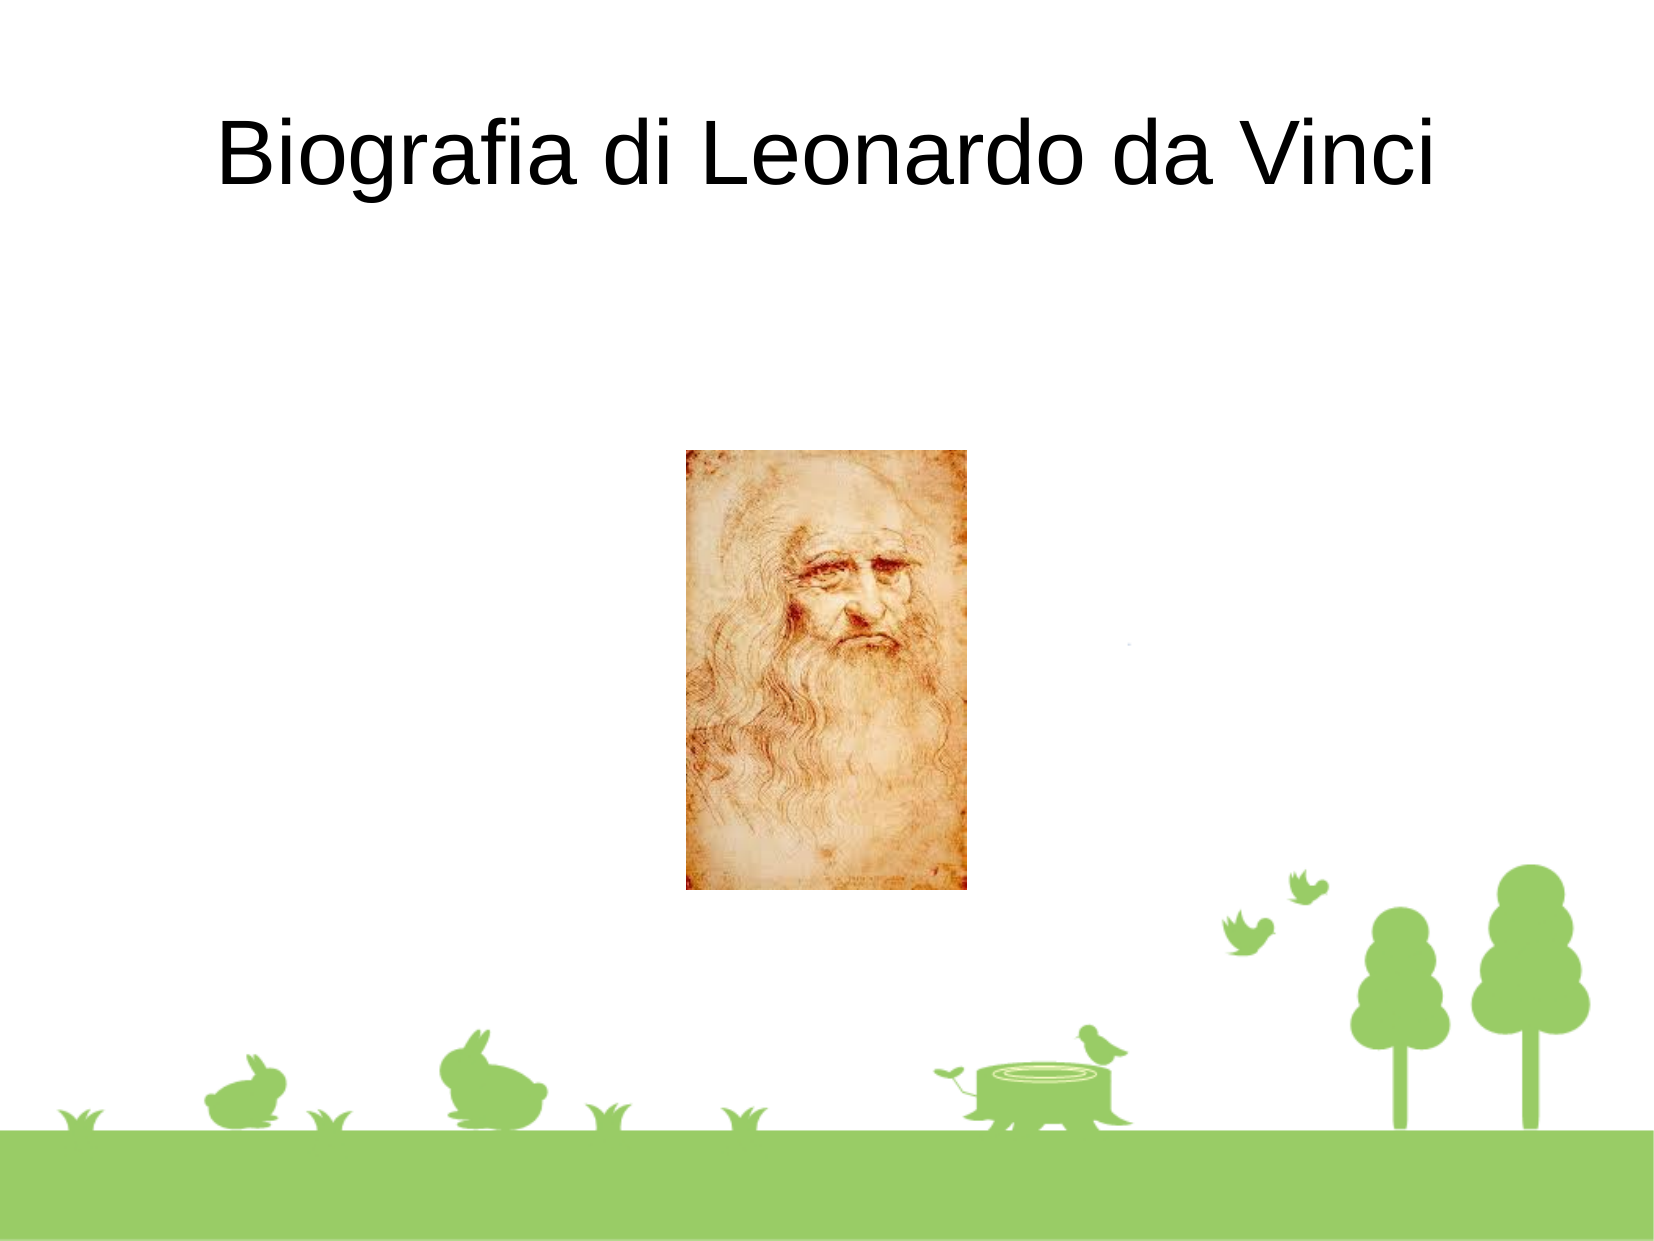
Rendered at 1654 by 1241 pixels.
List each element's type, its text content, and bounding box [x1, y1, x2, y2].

title Biografia di Leonardo da Vinci [82, 49, 1571, 257]
picture [0, 0, 1654, 1241]
